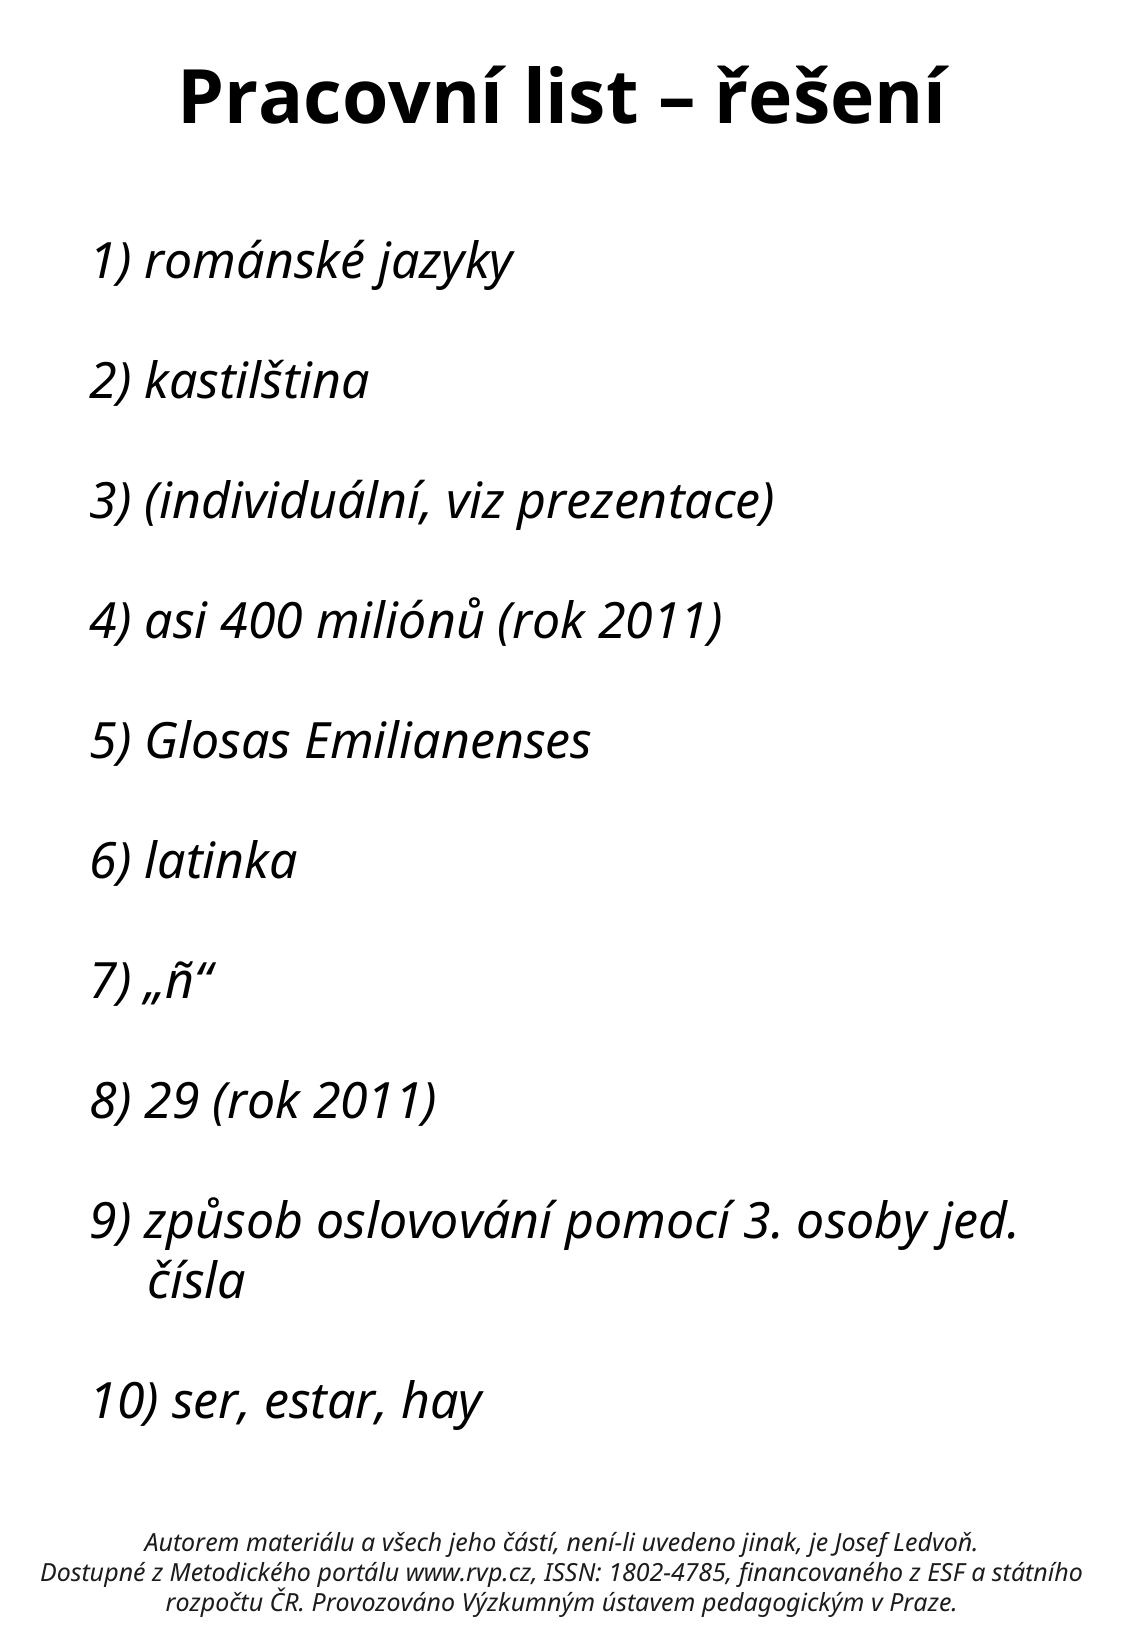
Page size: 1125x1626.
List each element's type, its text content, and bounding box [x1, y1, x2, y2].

text_box Pracovní list – řešení 1) románské jazyky 2) kastilština 3) (individuální, viz prezentace) 4) asi 400 miliónů (rok 2011) 5) Glosas Emilianenses 6) latinka 7) „ñ“ 8) 29 (rok 2011) 9) způsob oslovování pomocí 3. osoby jed. čísla 10) ser, estar, hay [0, 40, 1125, 1436]
text_box Autorem materiálu a všech jeho částí, není-li uvedeno jinak, je Josef Ledvoň. Dostupné z Metodického portálu www.rvp.cz, ISSN: 1802-4785, financovaného z ESF a státního rozpočtu ČR. Provozováno Výzkumným ústavem pedagogickým v Praze. [0, 1519, 1125, 1625]
